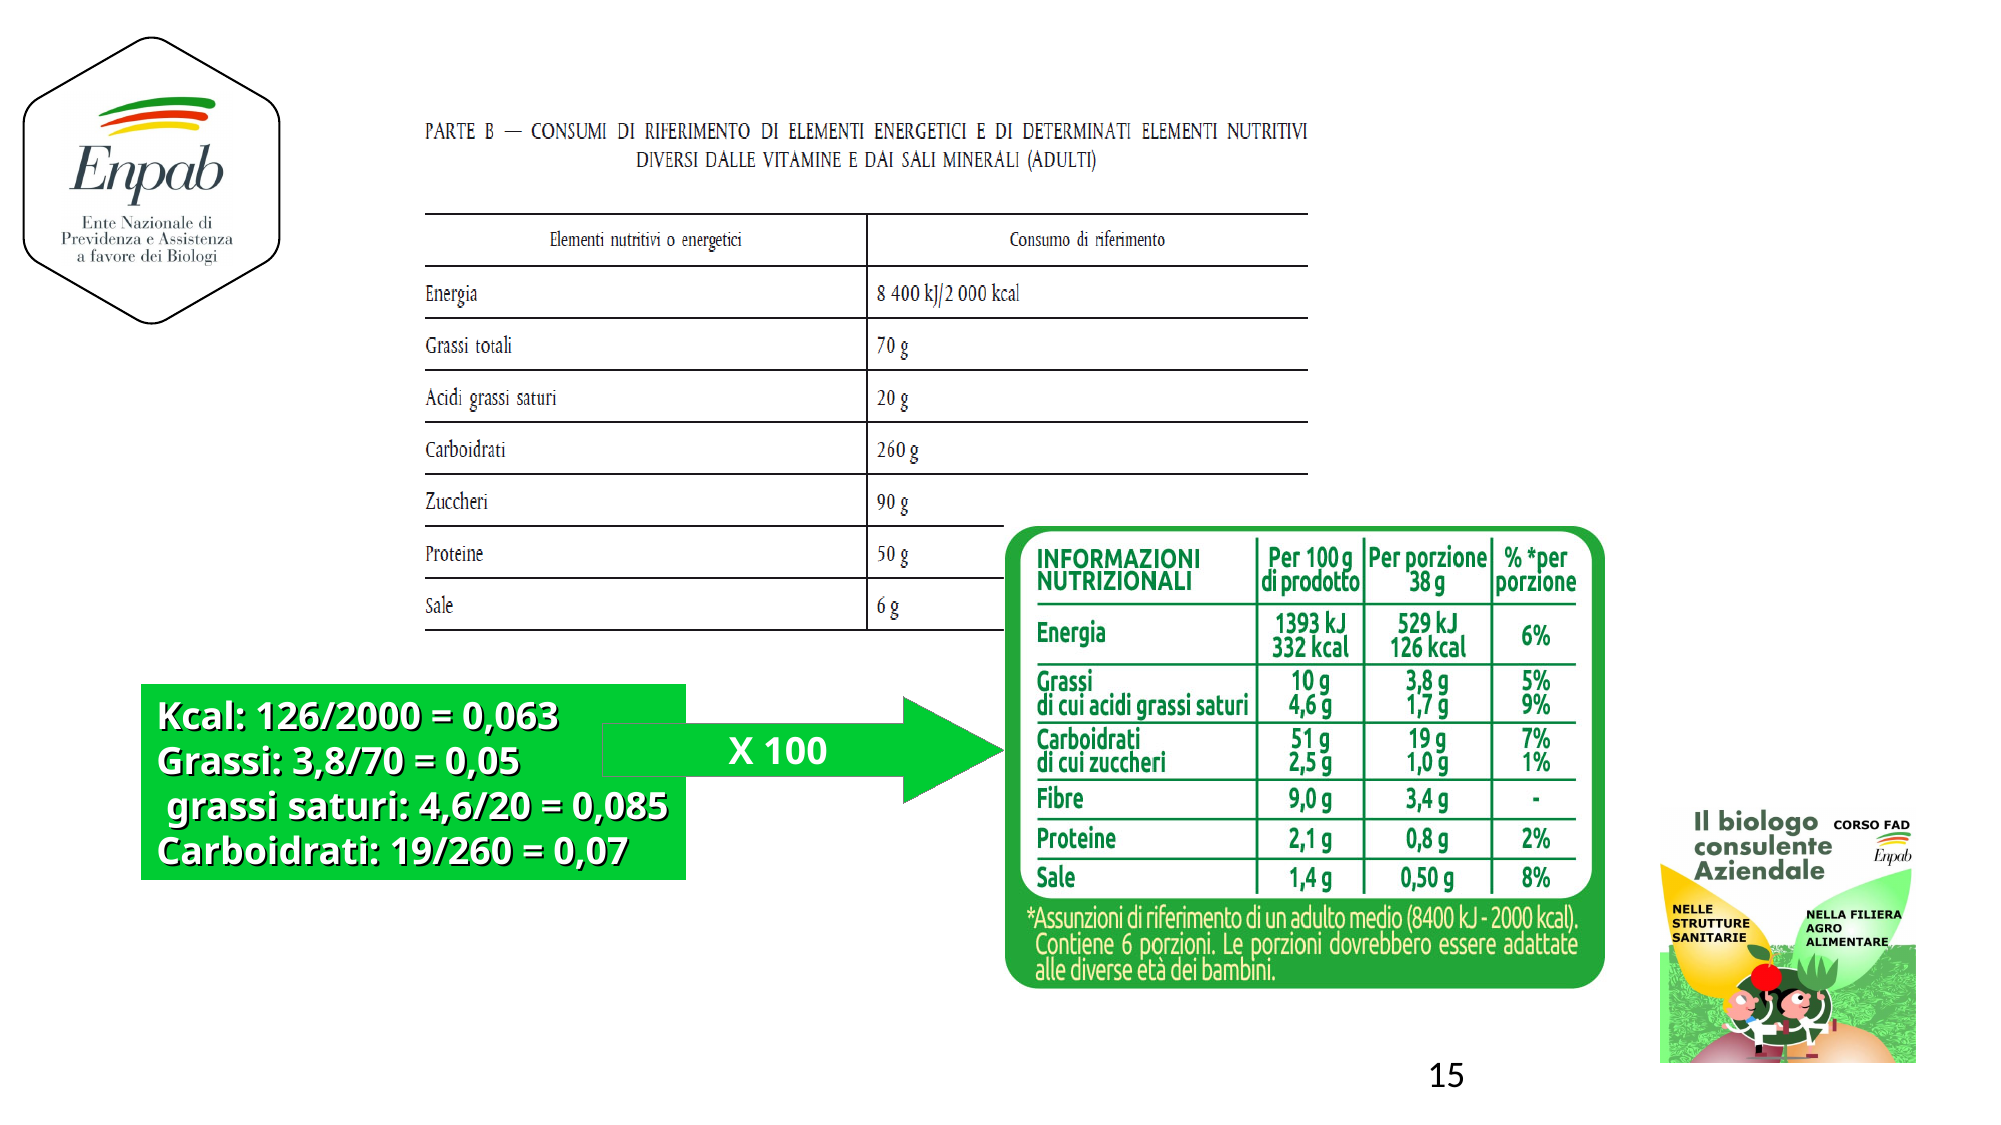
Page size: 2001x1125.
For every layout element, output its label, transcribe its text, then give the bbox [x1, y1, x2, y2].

text_box Kcal: 126/2000 = 0,063 Grassi: 3,8/70 = 0,05 grassi saturi: 4,6/20 = 0,085 Carboidrati: 19/260 = 0,07 [141, 684, 686, 880]
text_box X 100 [602, 696, 1004, 804]
picture [1660, 807, 1916, 1063]
picture [413, 106, 1607, 993]
picture [61, 91, 233, 266]
text_box [23, 37, 280, 324]
